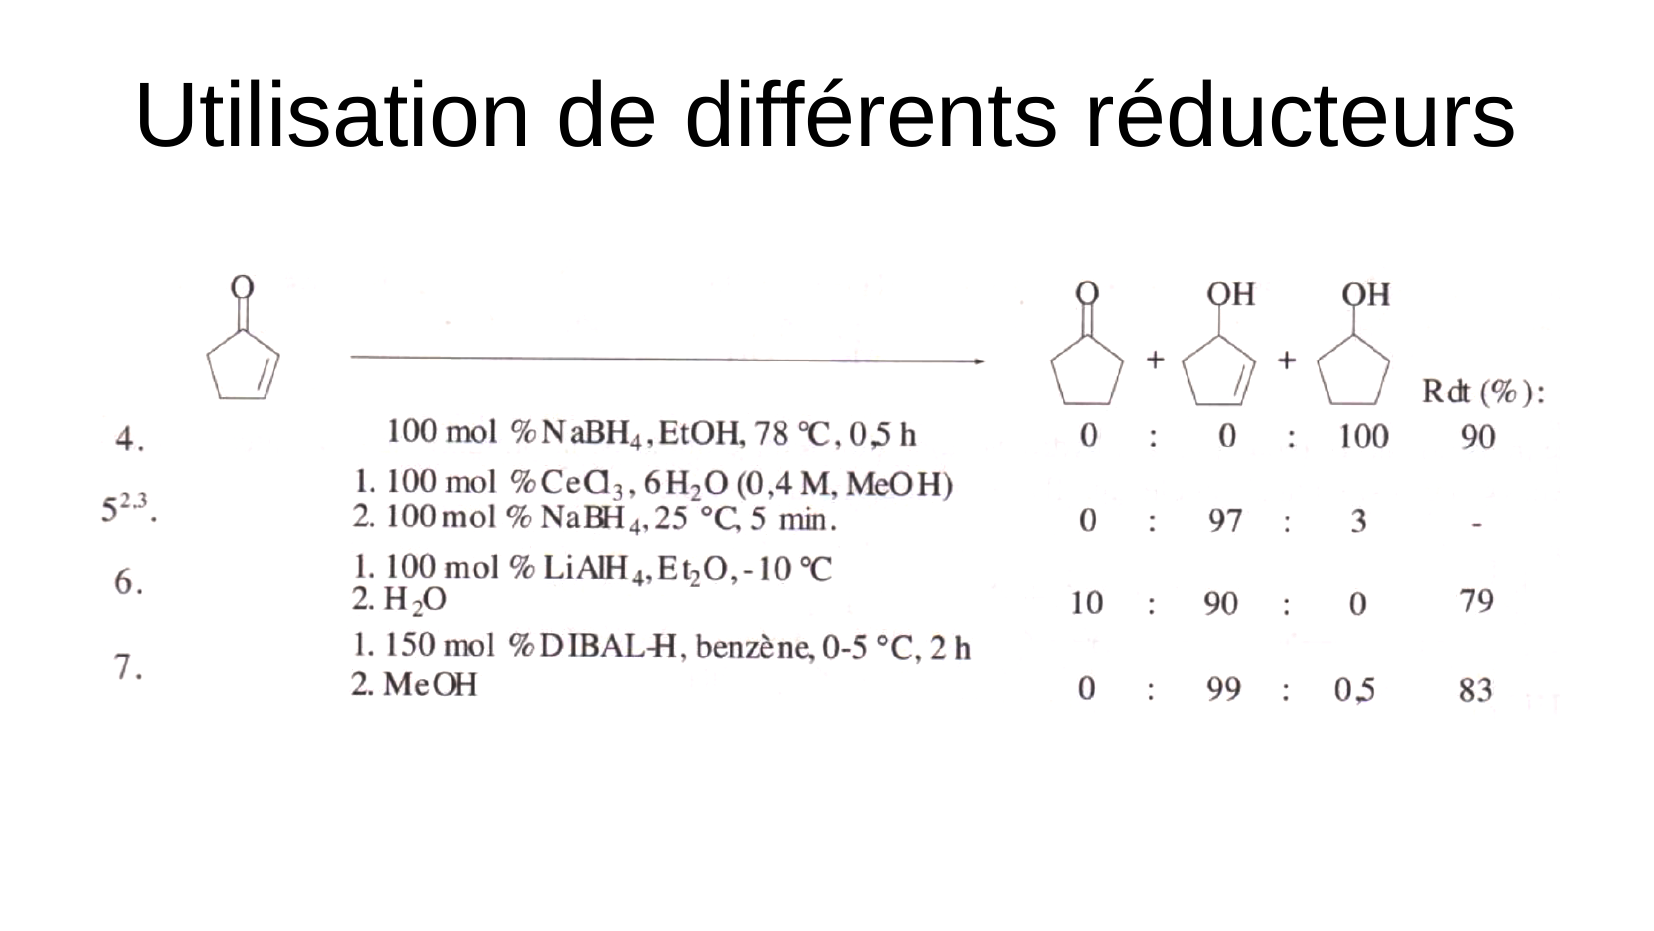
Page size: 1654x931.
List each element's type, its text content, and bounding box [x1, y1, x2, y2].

title Utilisation de différents réducteurs [82, 37, 1571, 193]
picture [87, 259, 1560, 719]
